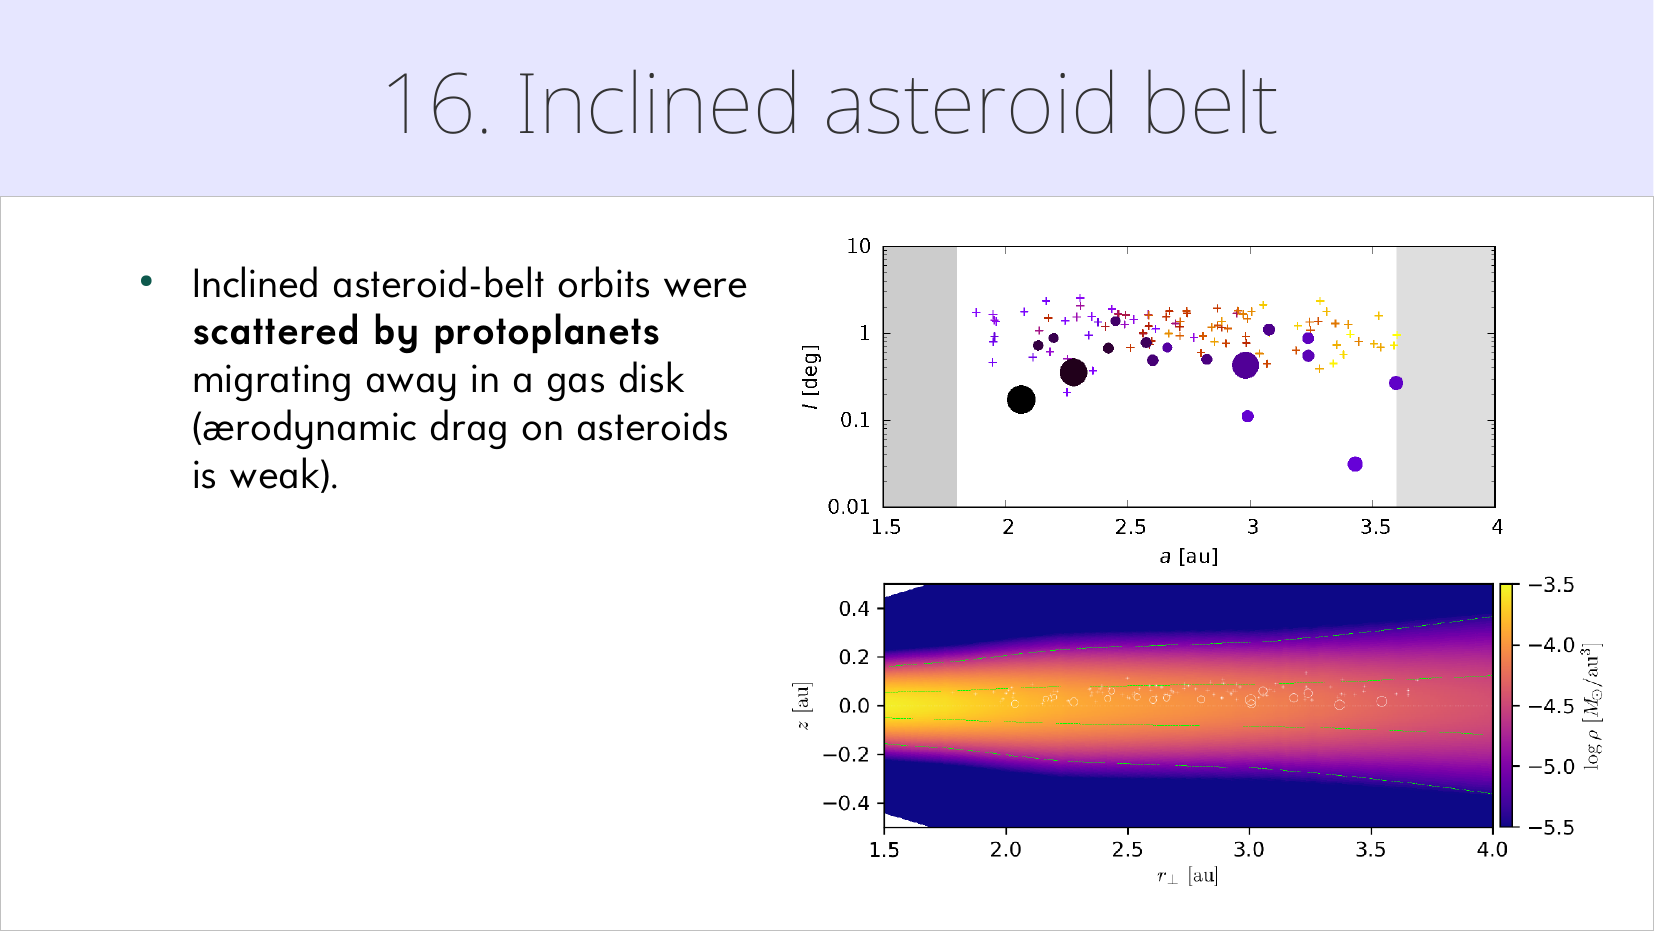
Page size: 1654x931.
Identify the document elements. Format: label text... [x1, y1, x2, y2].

title 16. Inclined asteroid belt [124, 23, 1537, 179]
picture [792, 238, 1603, 886]
list Inclined asteroid-belt orbits were scattered by protoplanets migrating away in a gas disk (aerodynamic drag on asteroids is weak). [121, 258, 766, 798]
